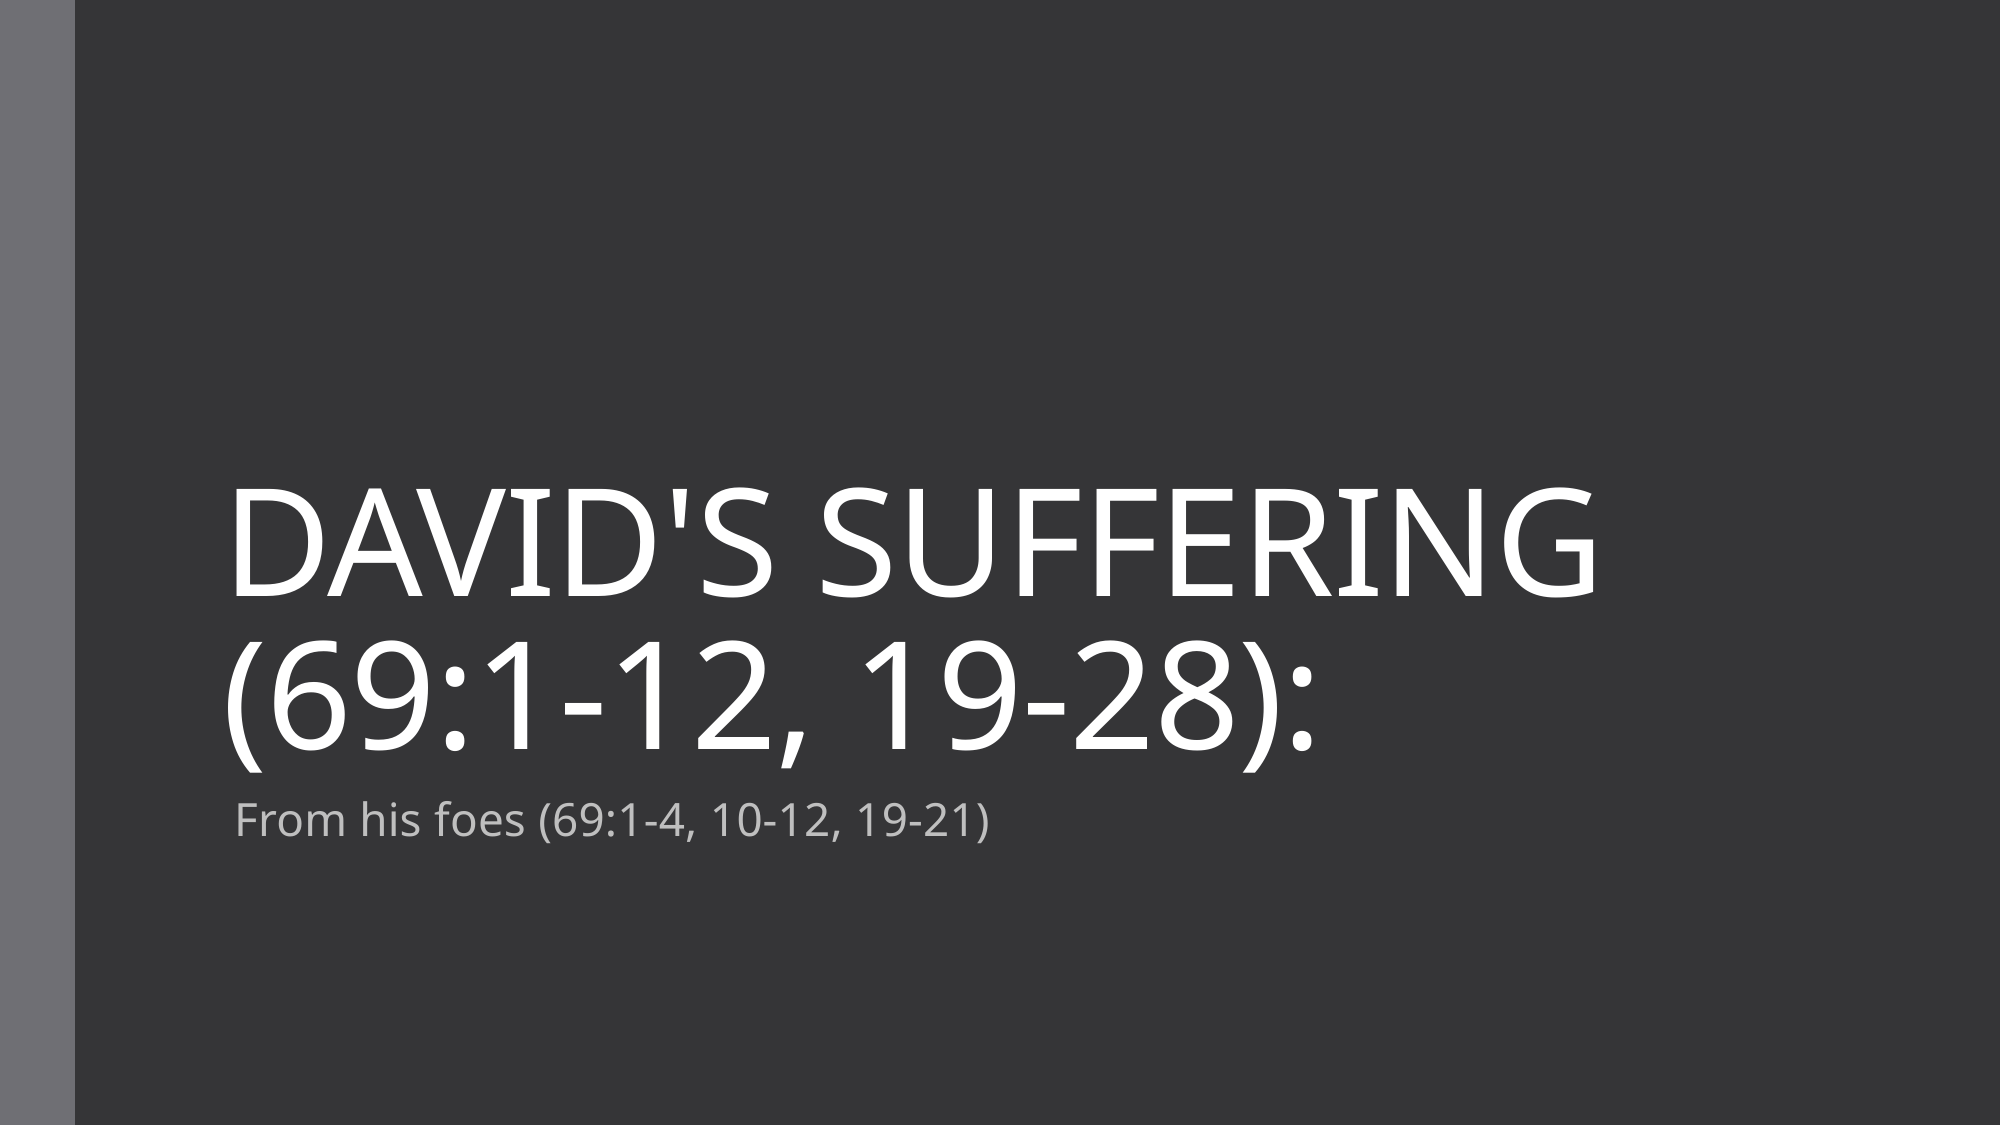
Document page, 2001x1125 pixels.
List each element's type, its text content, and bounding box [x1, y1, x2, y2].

subtitle From his foes (69:1-4, 10-12, 19-21) [206, 787, 1752, 1066]
title DAVID'S SUFFERING (69:1-12, 19-28): [206, 124, 1752, 787]
